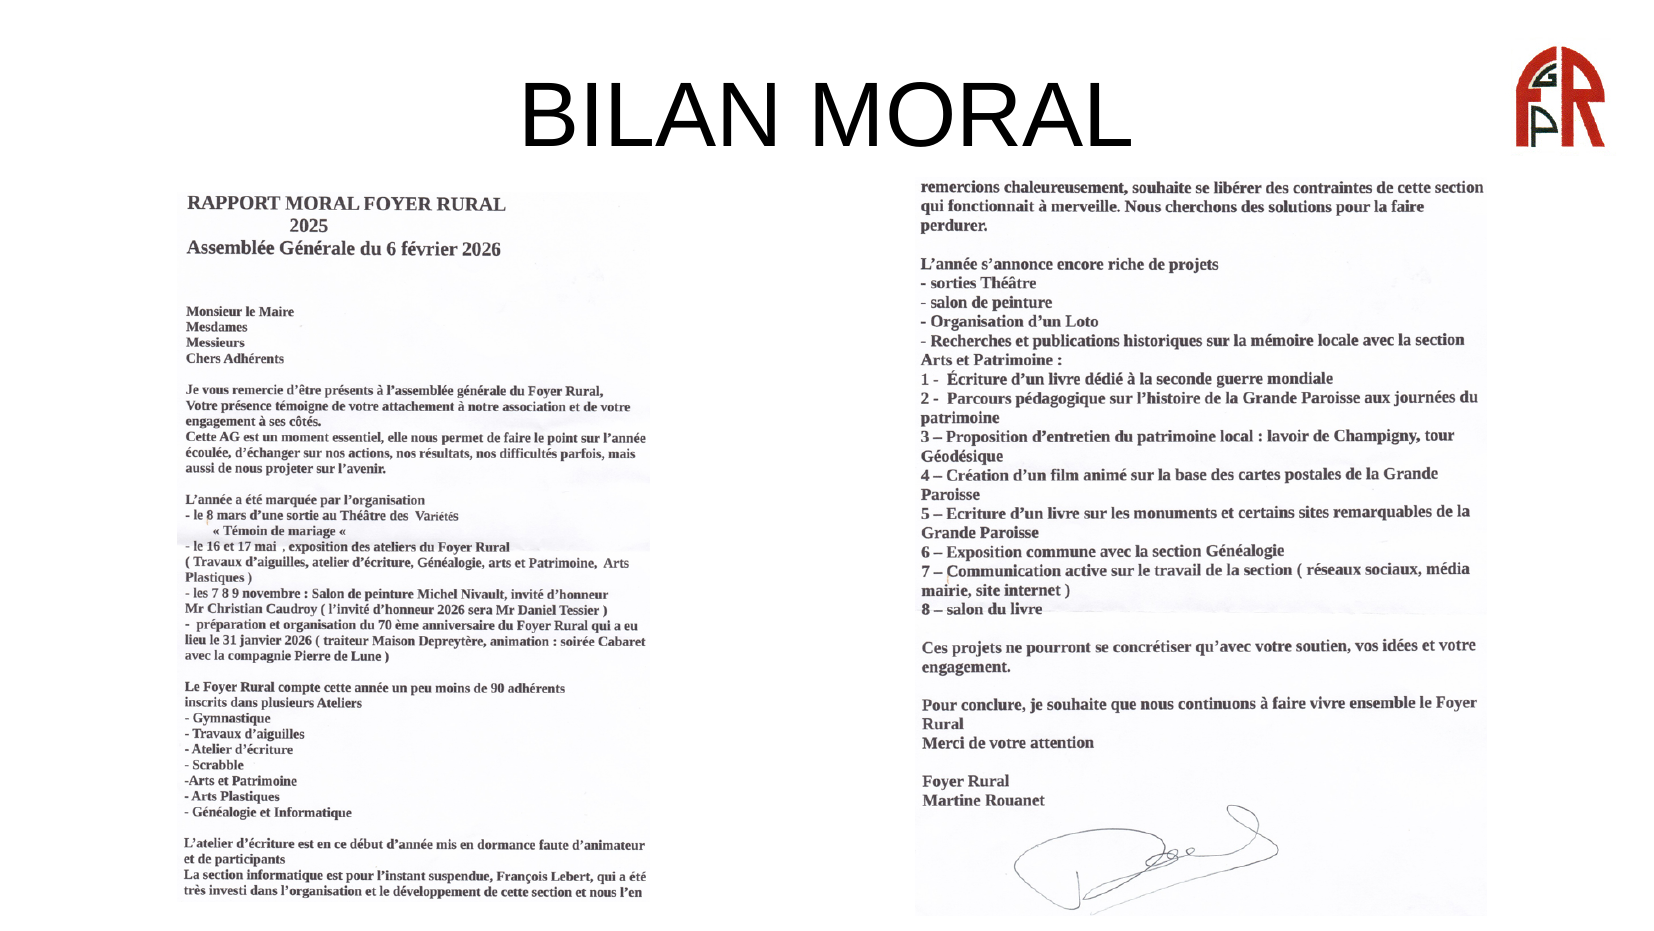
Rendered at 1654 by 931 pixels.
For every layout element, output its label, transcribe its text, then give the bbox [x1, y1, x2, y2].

picture [177, 192, 650, 902]
title BILAN MORAL [82, 37, 1571, 193]
picture [1505, 37, 1618, 156]
picture [915, 177, 1487, 916]
